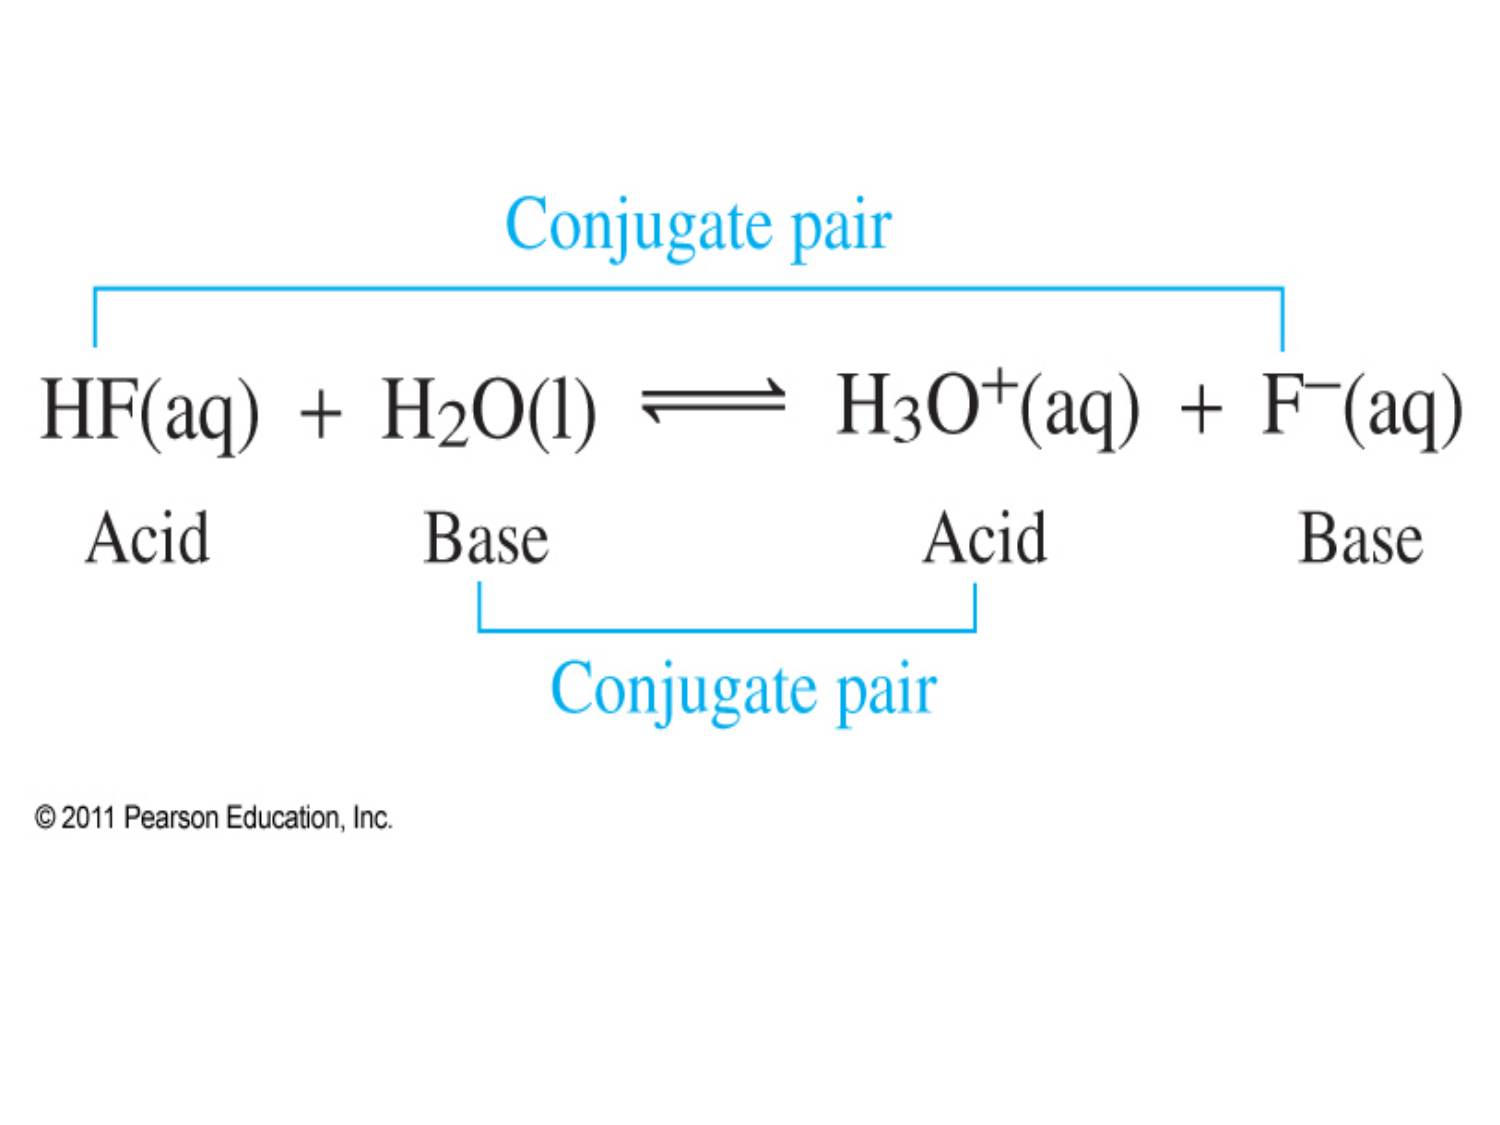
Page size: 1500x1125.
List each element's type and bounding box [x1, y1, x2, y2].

picture [0, 149, 1500, 901]
